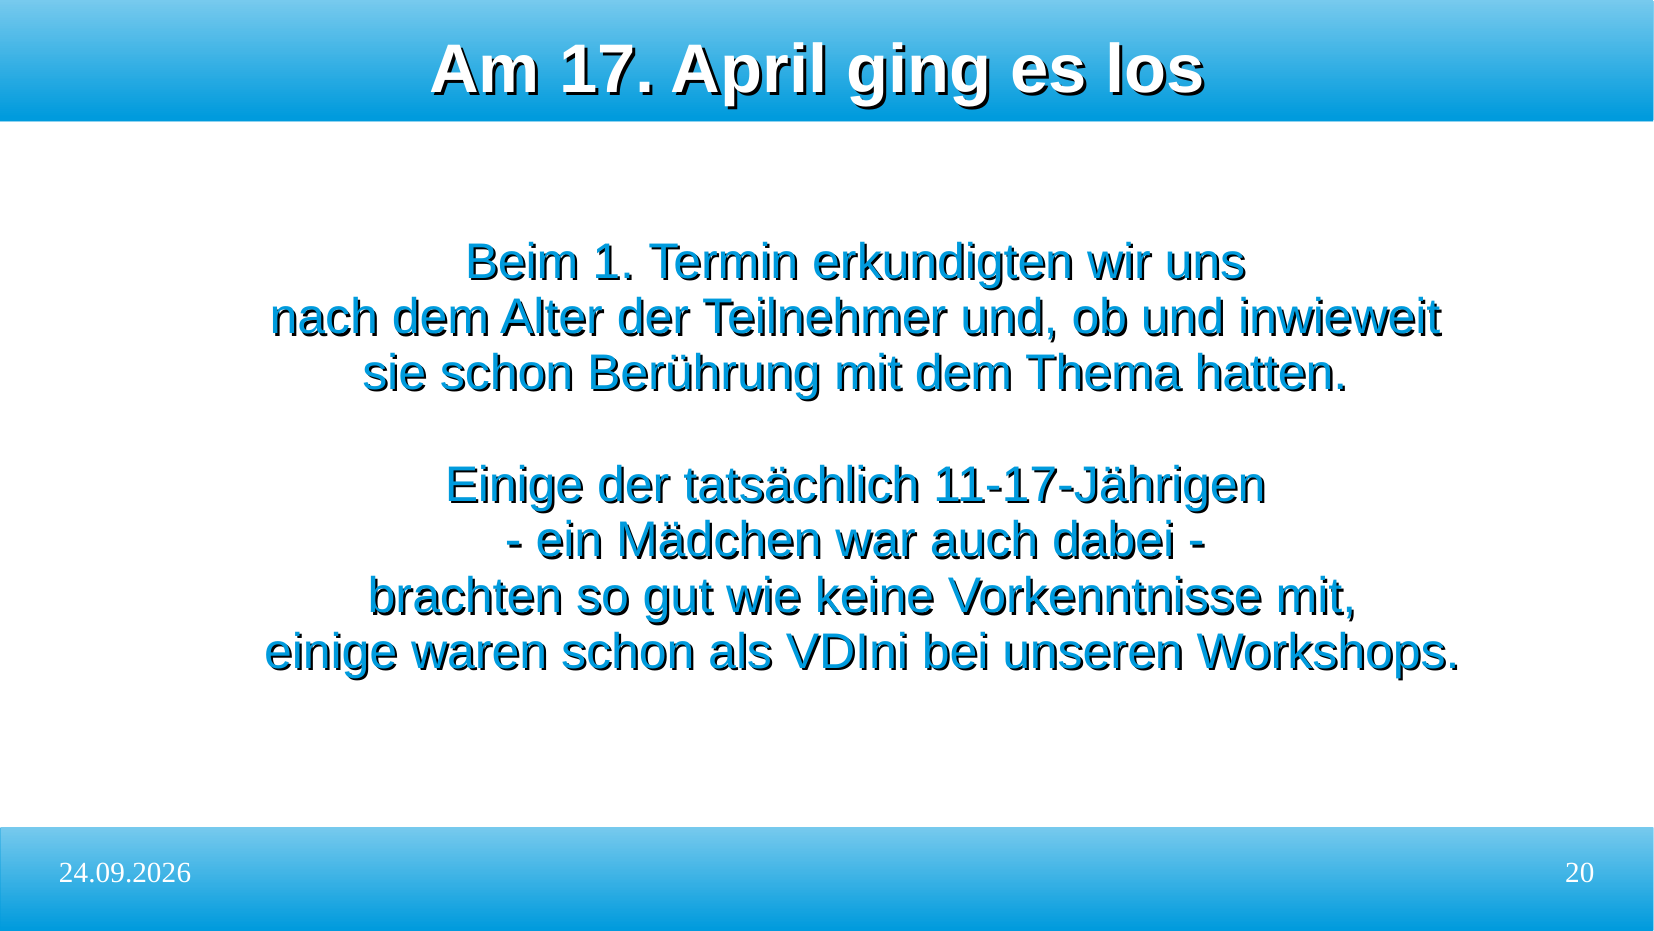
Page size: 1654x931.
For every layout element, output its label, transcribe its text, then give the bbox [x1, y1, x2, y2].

title Am 17. April ging es los [59, 29, 1595, 108]
list Beim 1. Termin erkundigten wir uns nach dem Alter der Teilnehmer und, ob und inwieweit sie schon Berührung mit dem Thema hatten. Einige der tatsächlich 11-17-Jährigen - ein Mädchen war auch dabei - brachten so gut wie keine Vorkenntnisse mit, einige waren schon als VDIni bei unseren Workshops. [59, 177, 1595, 768]
